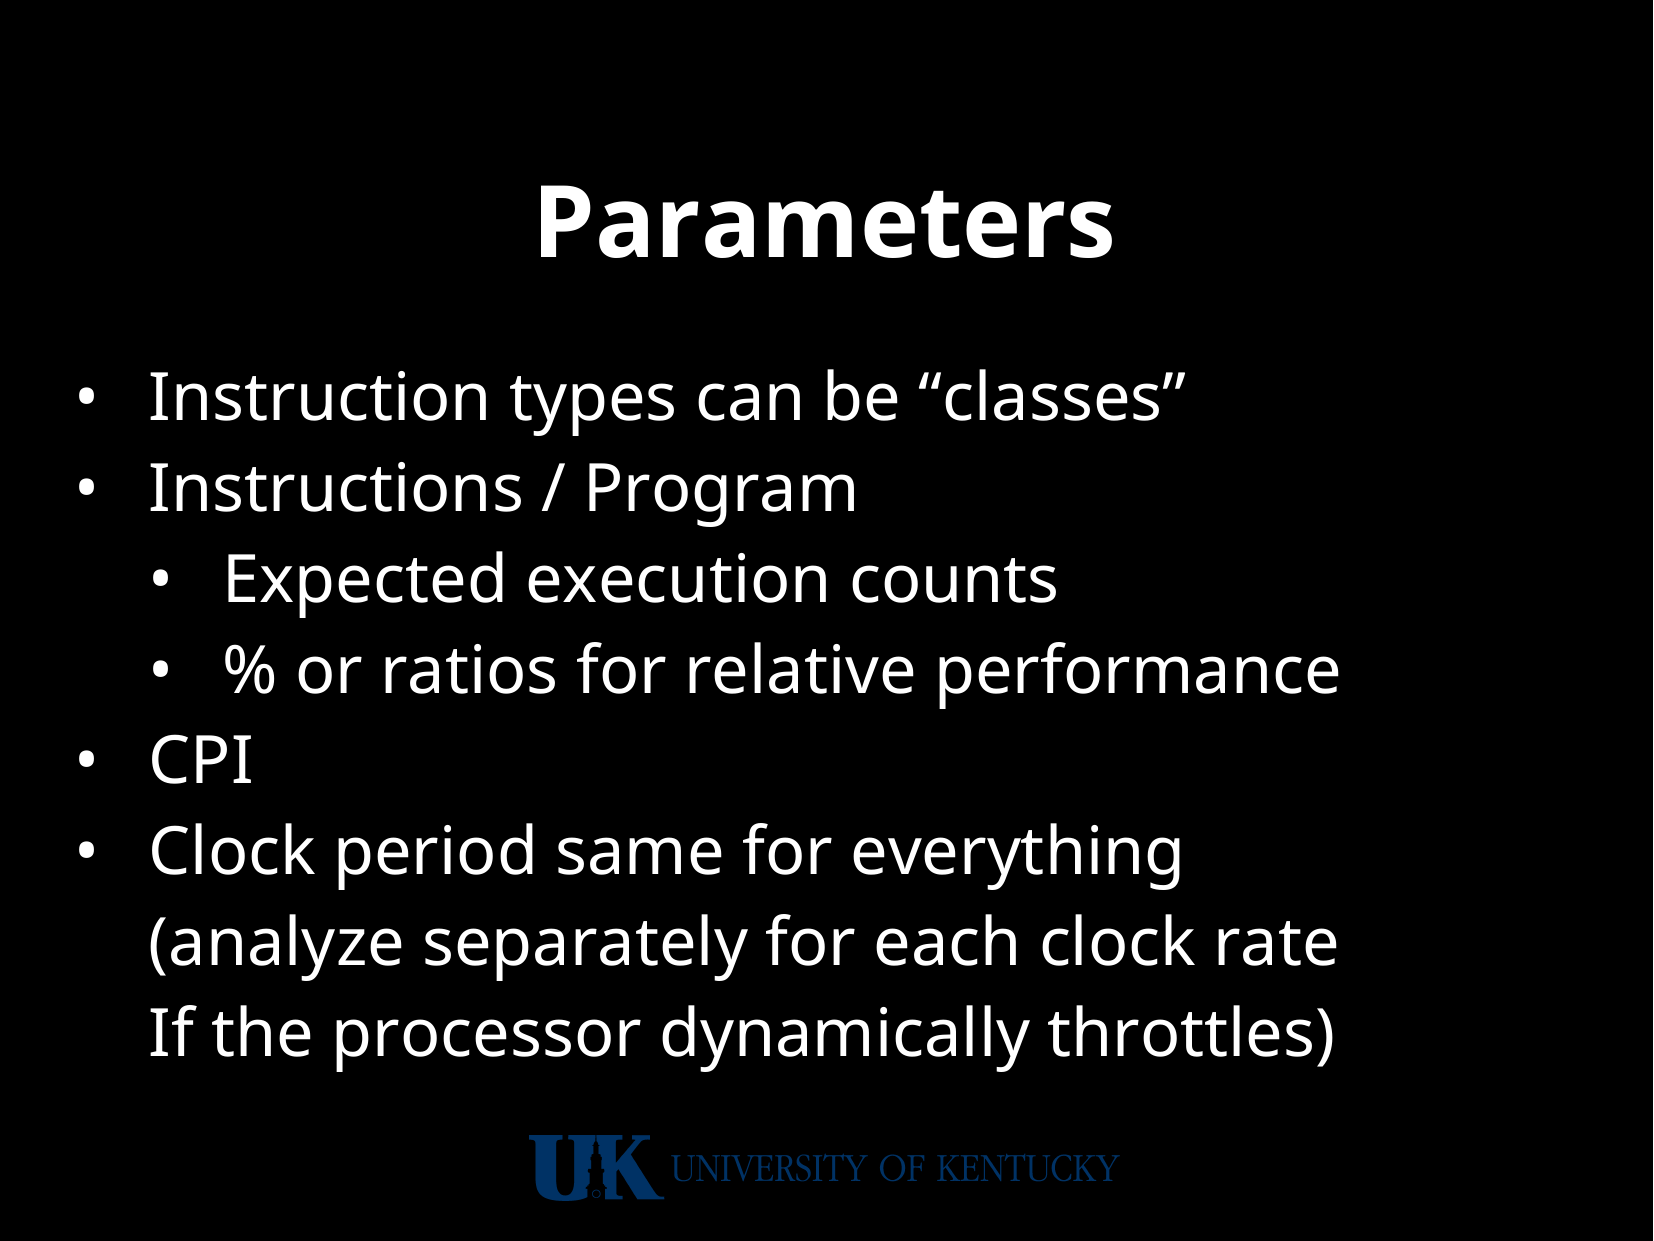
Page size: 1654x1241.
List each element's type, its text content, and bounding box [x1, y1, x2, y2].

subtitle • Instruction types can be “classes” • Instructions / Program • Expected execution counts • % or ratios for relative performance • CPI • Clock period same for everything (analyze separately for each clock rate If the processor dynamically throttles) [74, 262, 1575, 1163]
picture [529, 1135, 1120, 1201]
title Parameters [75, 31, 1576, 407]
